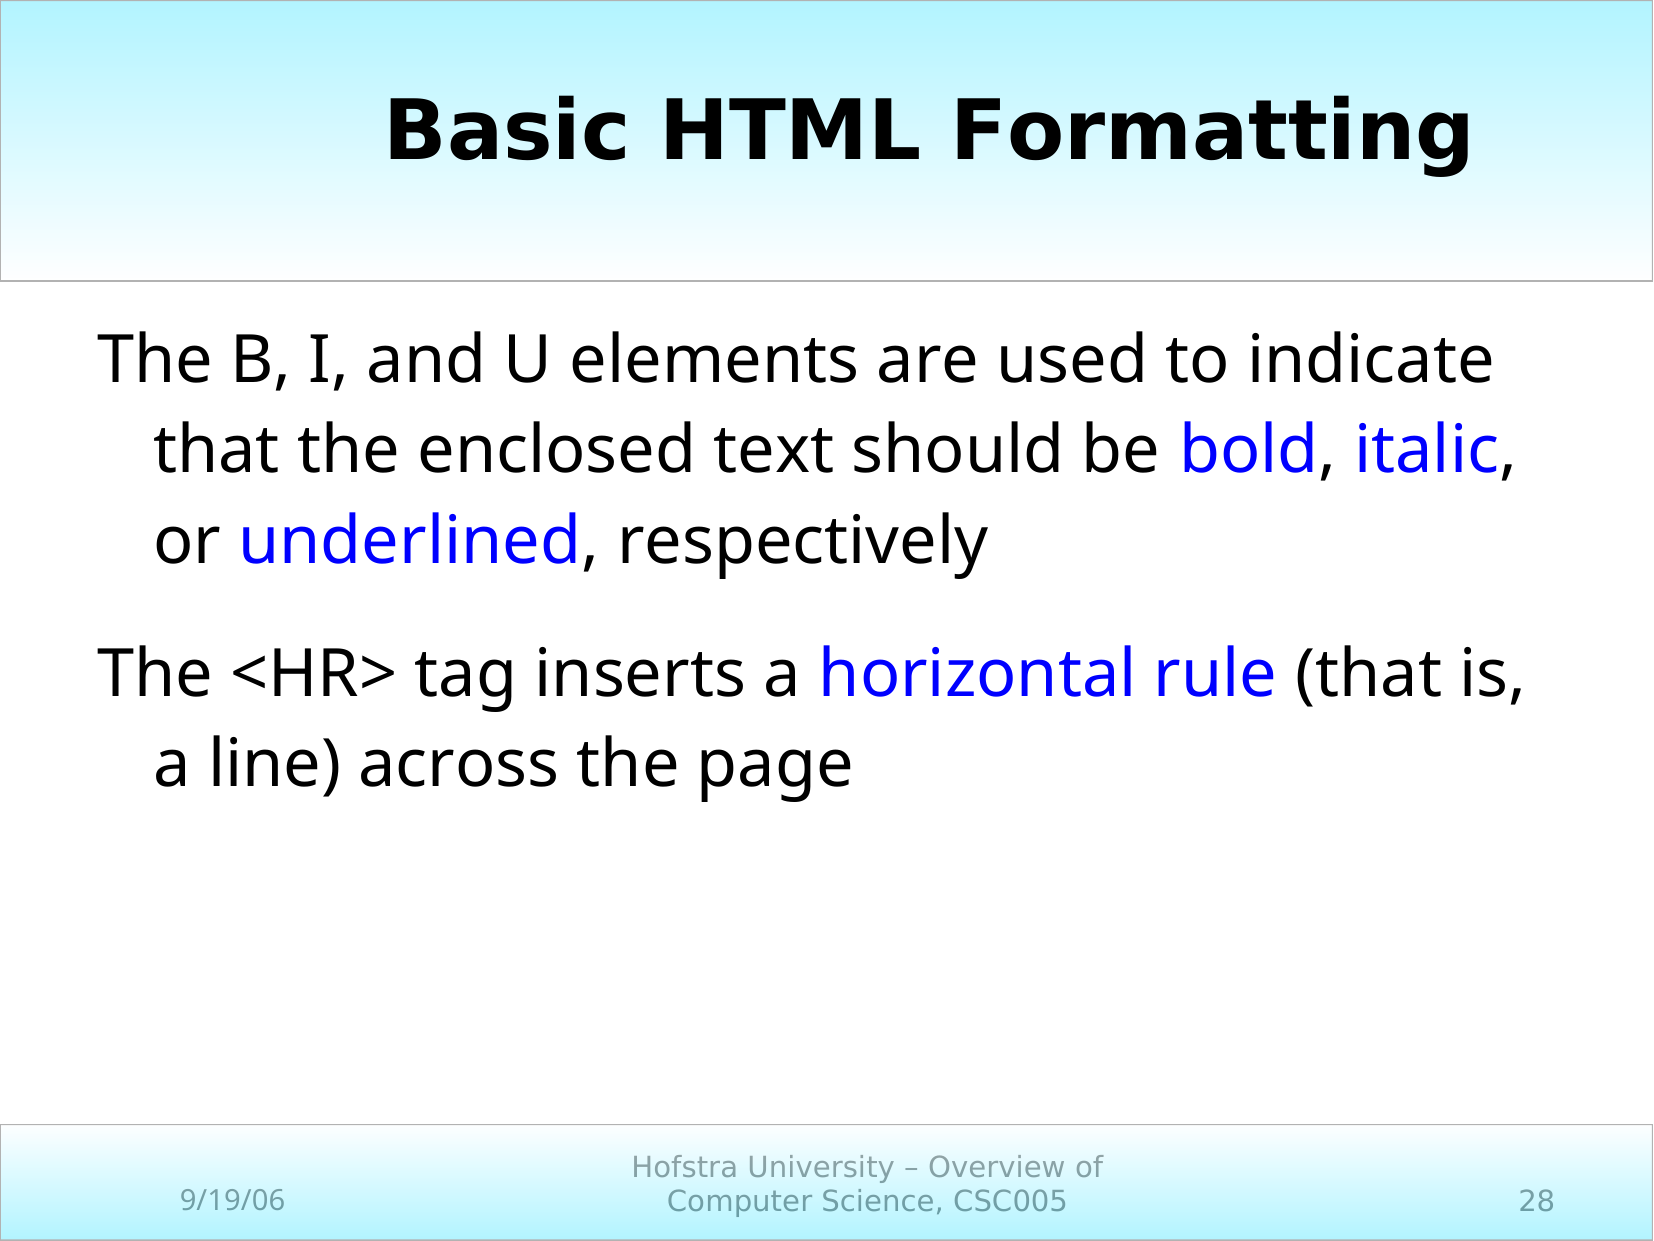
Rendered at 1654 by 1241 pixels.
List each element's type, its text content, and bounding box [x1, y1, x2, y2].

title Basic HTML Formatting [247, 27, 1612, 235]
list The B, I, and U elements are used to indicate that the enclosed text should be bold, italic, or underlined, respectively The <HR> tag inserts a horizontal rule (that is, a line) across the page [82, 303, 1571, 1131]
